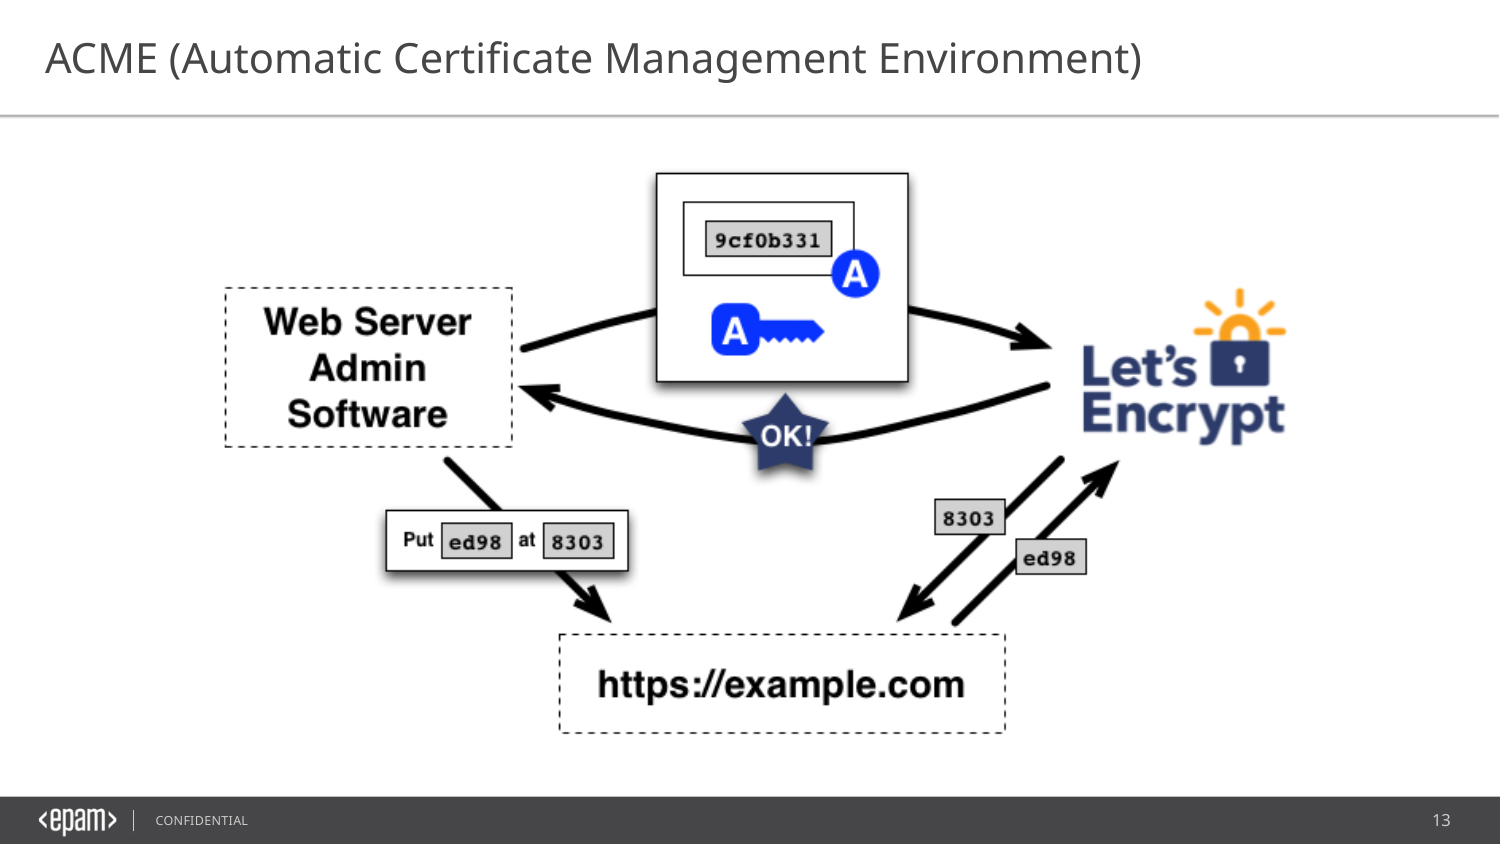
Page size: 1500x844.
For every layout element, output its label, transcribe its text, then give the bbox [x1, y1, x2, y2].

picture [206, 146, 1302, 751]
picture [38, 808, 117, 837]
list ACME (Automatic Certificate Management Environment) [0, 0, 1500, 115]
